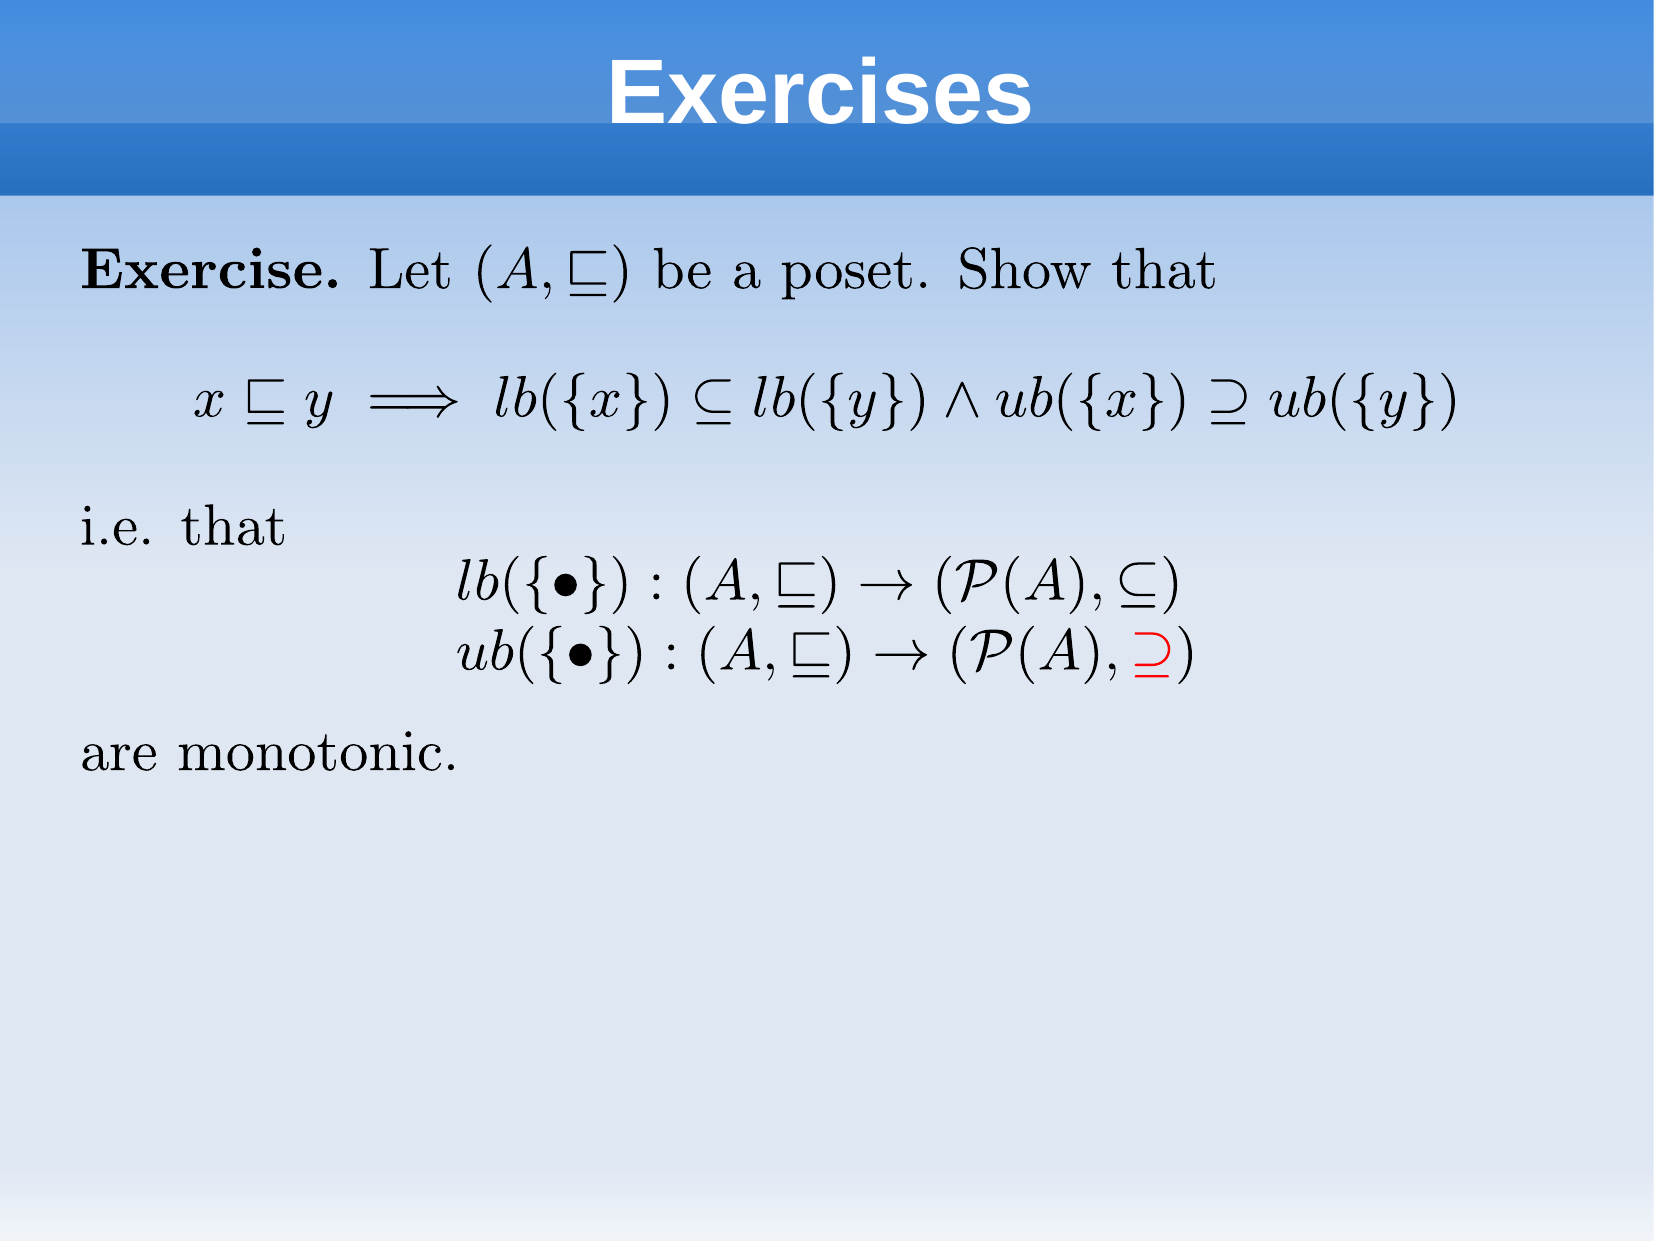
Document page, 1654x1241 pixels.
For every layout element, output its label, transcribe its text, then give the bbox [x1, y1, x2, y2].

picture [0, 0, 1654, 1241]
title Exercises [76, 0, 1565, 188]
